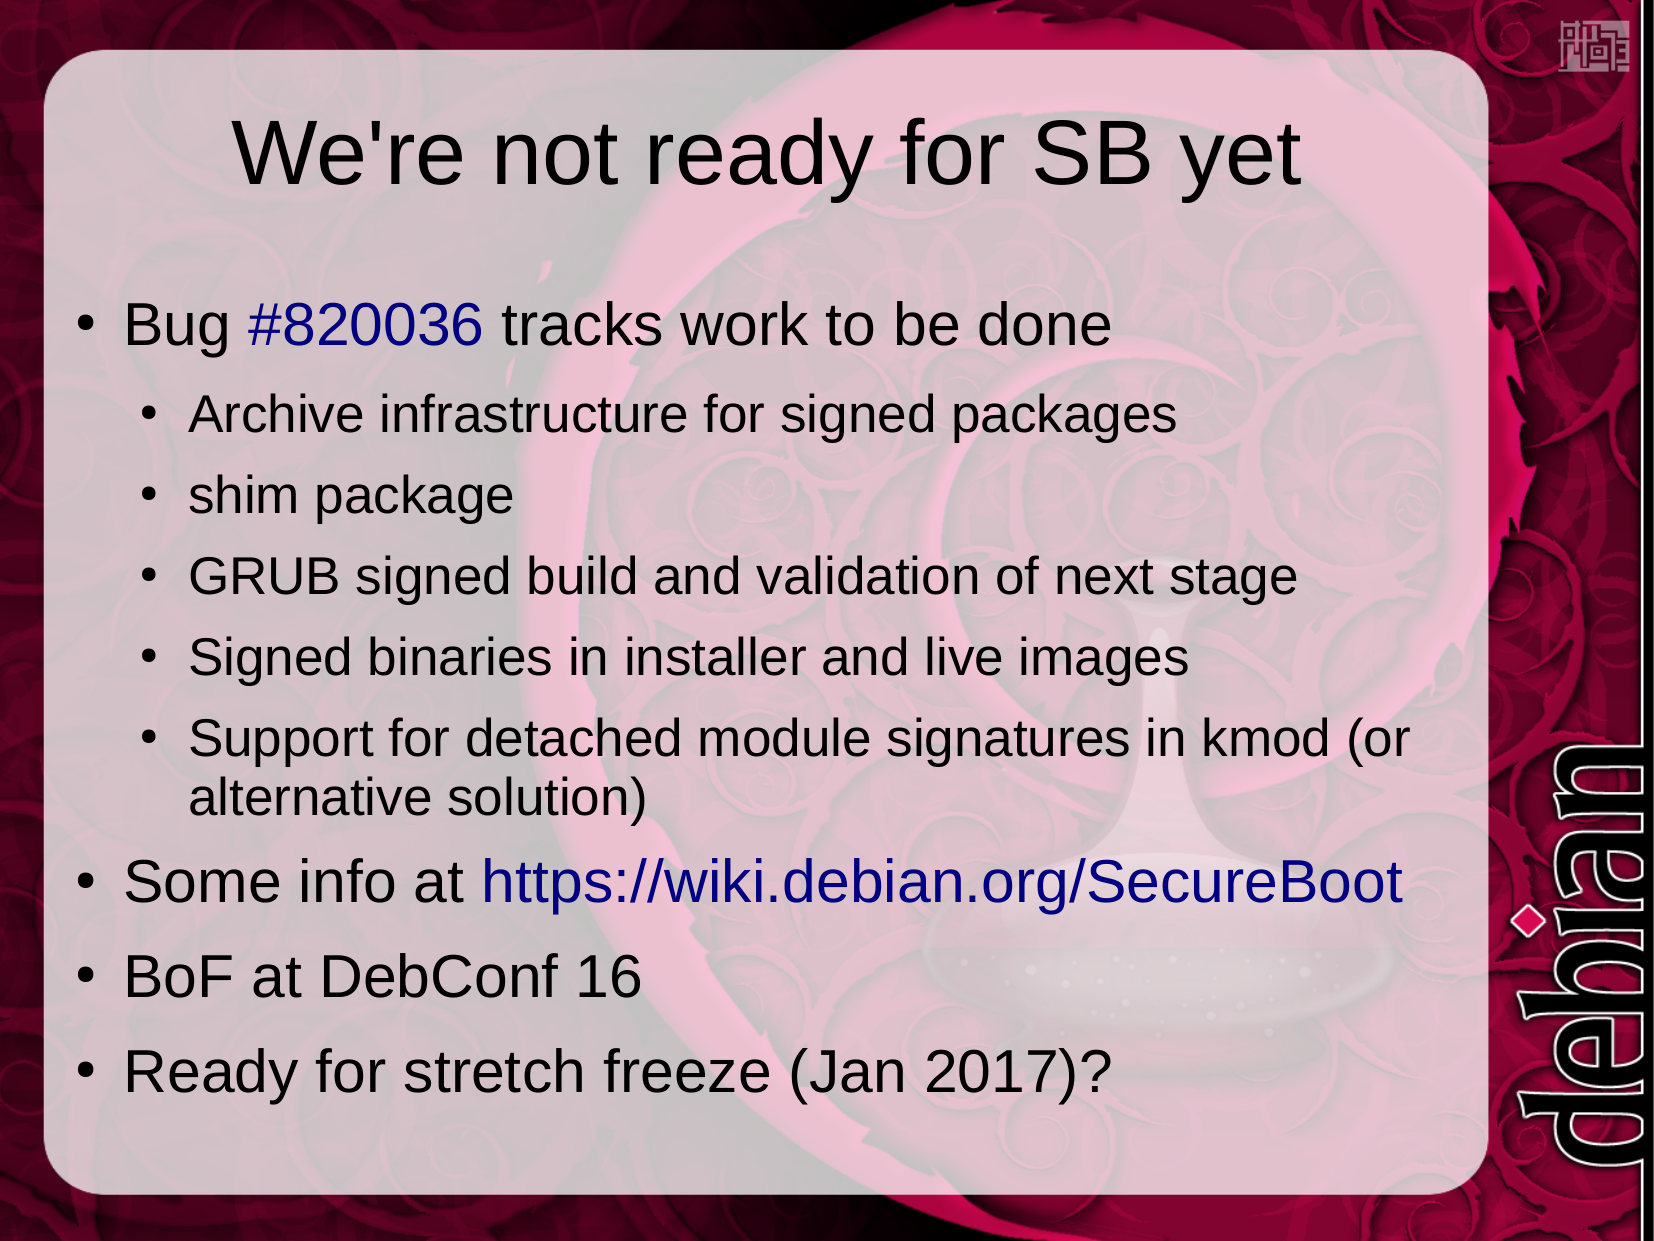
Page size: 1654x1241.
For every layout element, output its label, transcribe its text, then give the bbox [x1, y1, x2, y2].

title We're not ready for SB yet [59, 49, 1477, 257]
picture [0, 0, 1654, 1241]
list Bug #820036 tracks work to be done Archive infrastructure for signed packages shim package GRUB signed build and validation of next stage Signed binaries in installer and live images Support for detached module signatures in kmod (or alternative solution) Some info at https://wiki.debian.org/SecureBoot BoF at DebConf 16 Ready for stretch freeze (Jan 2017)? [59, 290, 1477, 1109]
